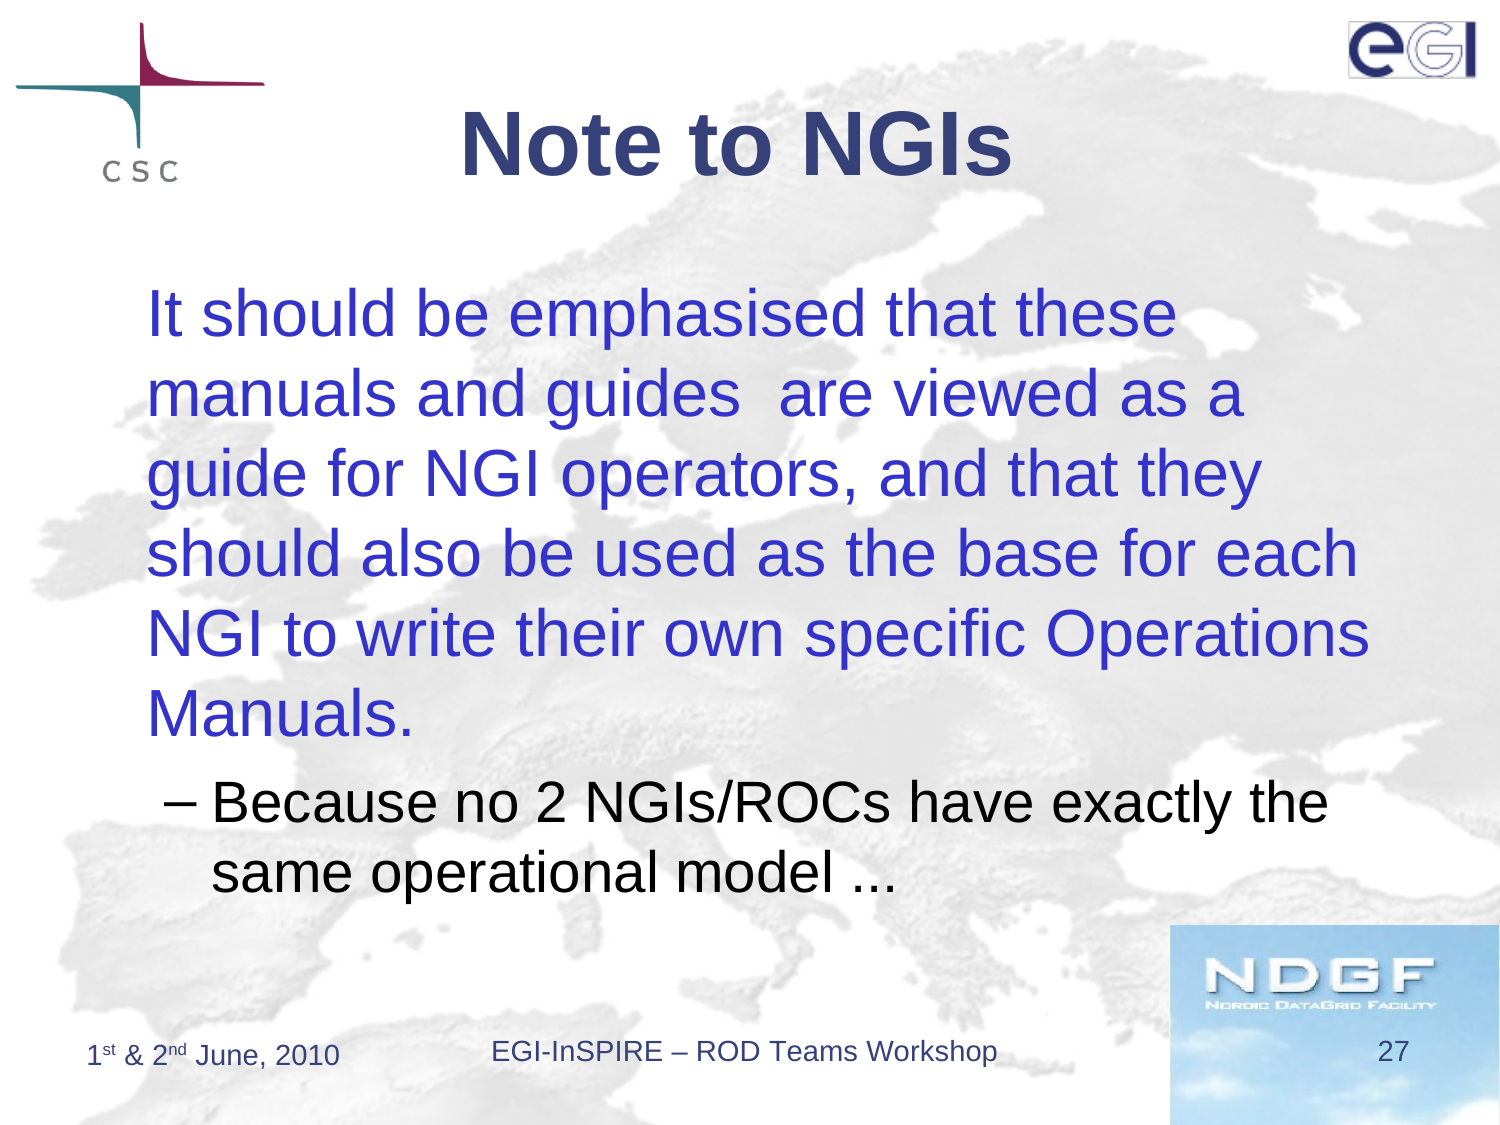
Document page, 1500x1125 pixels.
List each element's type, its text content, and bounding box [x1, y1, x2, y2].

list It should be emphasised that these manuals and guides are viewed as a guide for NGI operators, and that they should also be used as the base for each NGI to write their own specific Operations Manuals. Because no 2 NGIs/ROCs have exactly the same operational model ... [75, 262, 1426, 1006]
picture [0, 0, 1500, 1125]
title Note to NGIs [75, 20, 1426, 257]
